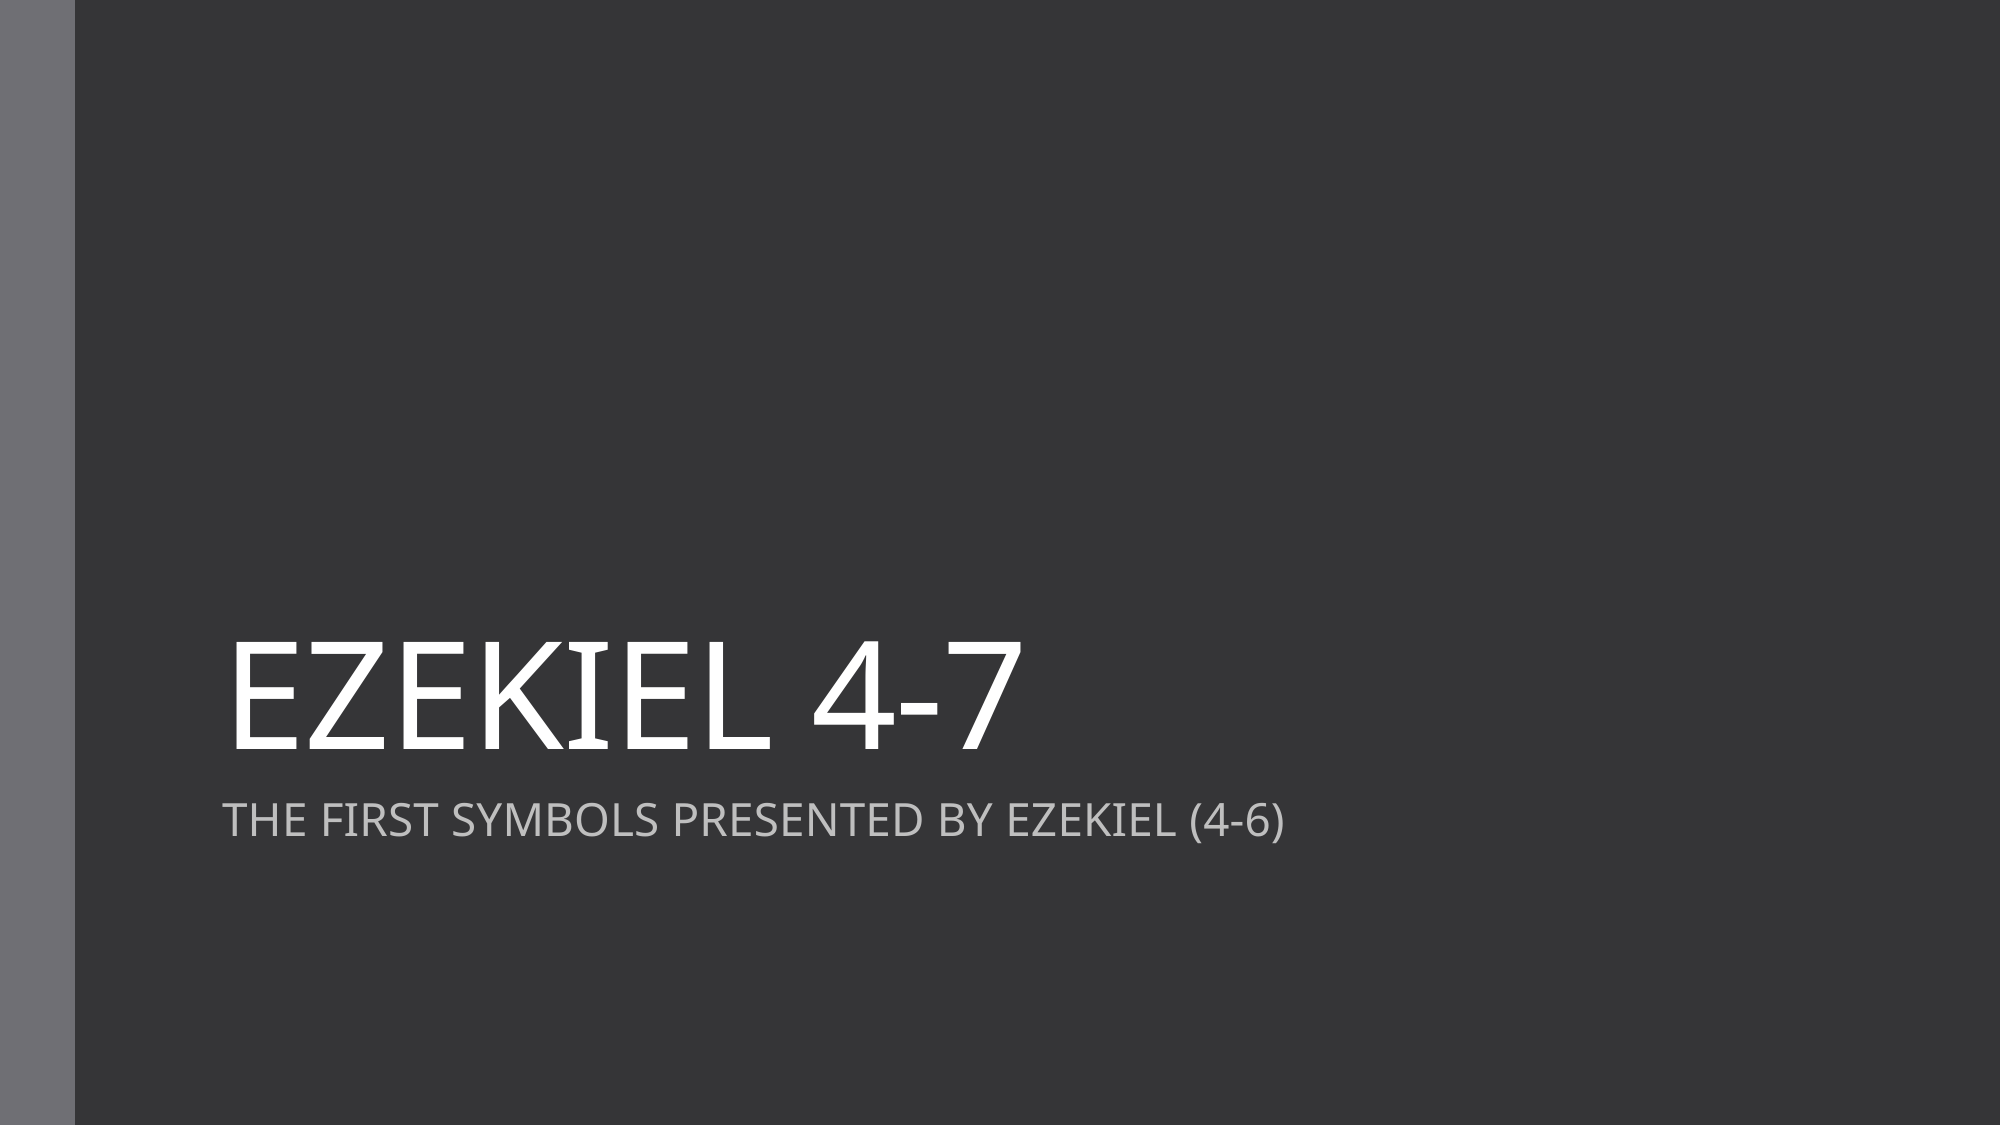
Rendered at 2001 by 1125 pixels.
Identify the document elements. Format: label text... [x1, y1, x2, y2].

subtitle THE FIRST SYMBOLS PRESENTED BY EZEKIEL (4-6) [206, 787, 1752, 1066]
title EZEKIEL 4-7 [206, 124, 1752, 787]
